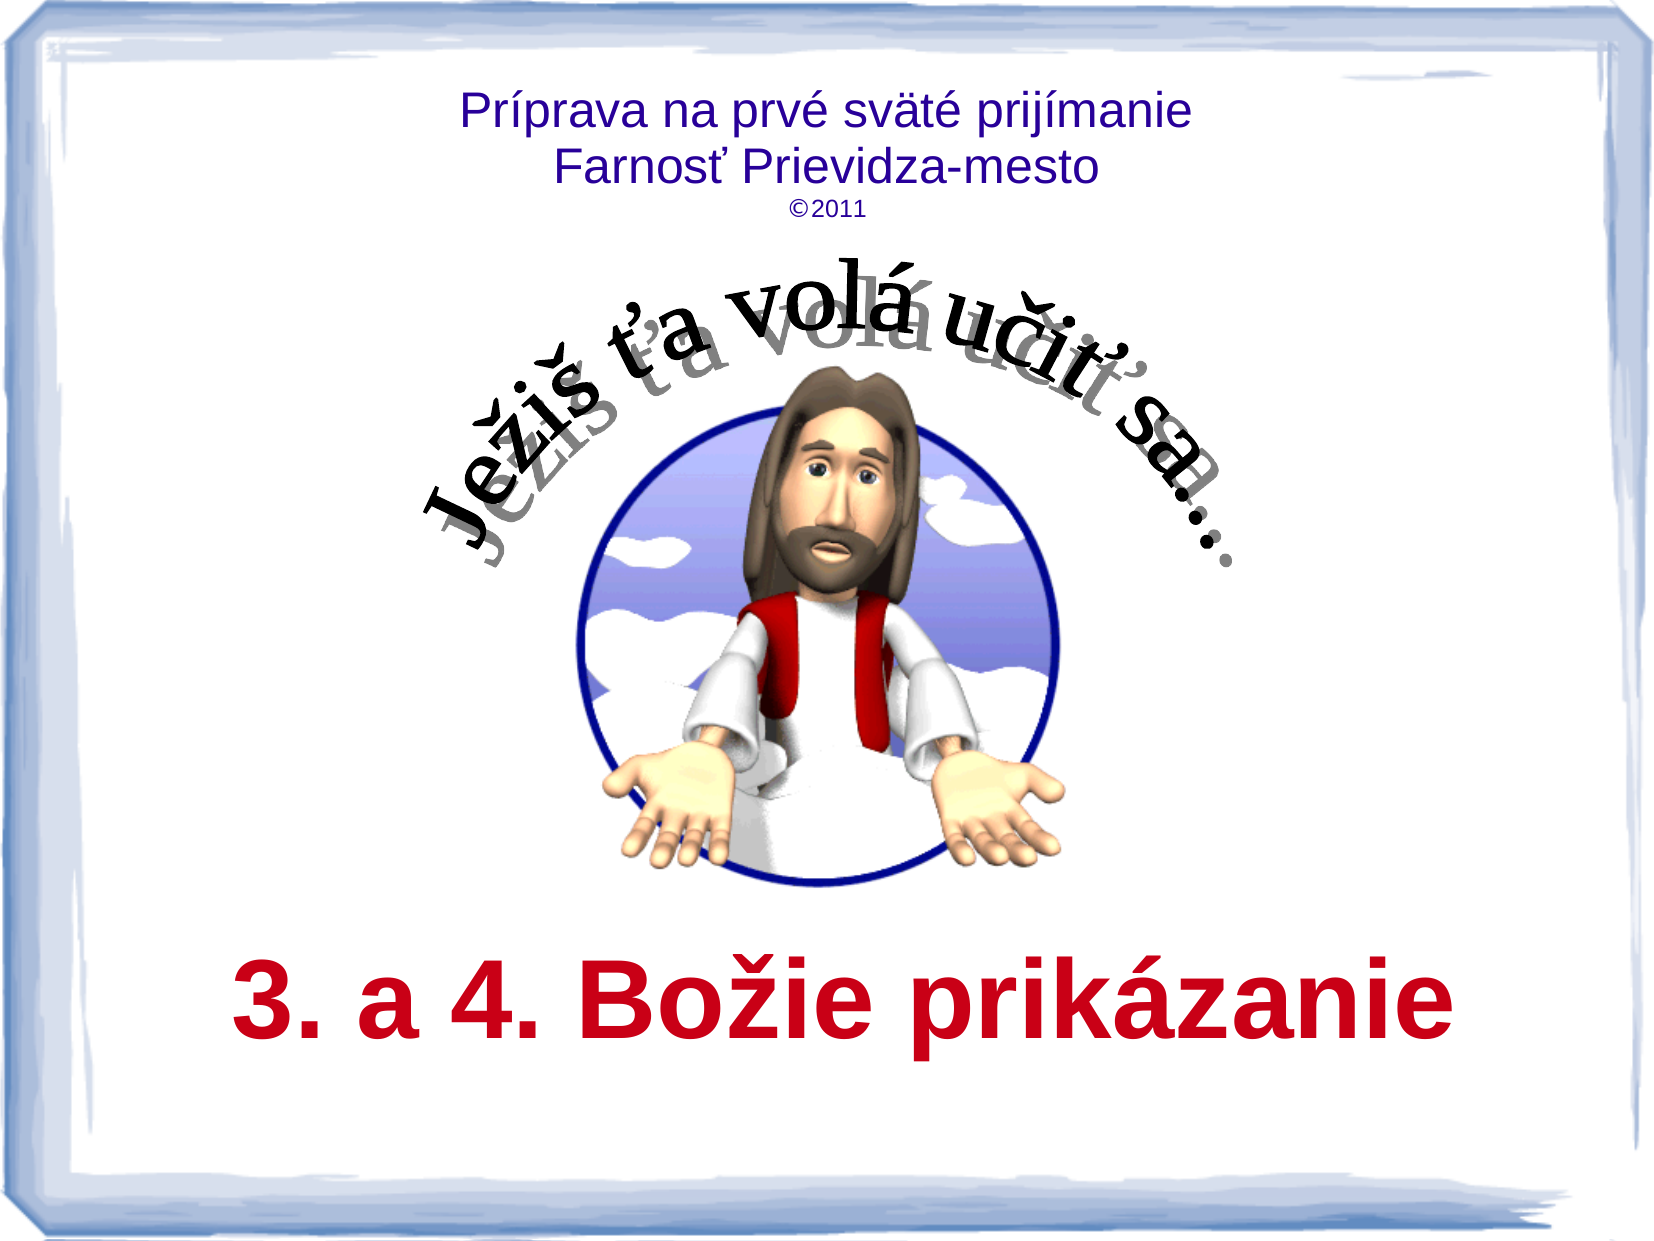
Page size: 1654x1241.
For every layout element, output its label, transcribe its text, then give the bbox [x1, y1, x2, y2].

subtitle 3. a 4. Božie prikázanie [118, 324, 1571, 1144]
text_box Ježiš ťa volá učiť sa... [1116, 397, 1169, 444]
text_box Ježiš ťa volá učiť sa... [870, 283, 913, 333]
text_box Ježiš ťa volá učiť sa... [996, 316, 1045, 367]
text_box Ježiš ťa volá učiť sa... [787, 282, 834, 330]
text_box Ježiš ťa volá učiť sa... [659, 309, 711, 360]
text_box Ježiš ťa volá učiť sa... [1021, 291, 1055, 314]
text_box Ježiš ťa volá učiť sa... [838, 258, 865, 328]
text_box Ježiš ťa volá učiť sa... [522, 394, 572, 440]
text_box Ježiš ťa volá učiť sa... [552, 364, 599, 418]
text_box Ježiš ťa volá učiť sa... [465, 457, 516, 504]
text_box Ježiš ťa volá učiť sa... [725, 285, 780, 337]
title Príprava na prvé sväté prijímanie Farnosť Prievidza-mesto ©2011 [82, 49, 1571, 257]
text_box Ježiš ťa volá učiť sa... [534, 342, 564, 368]
text_box Ježiš ťa volá učiť sa... [1148, 429, 1199, 488]
text_box Ježiš ťa volá učiť sa... [608, 325, 653, 378]
text_box Ježiš ťa volá učiť sa... [1063, 342, 1103, 397]
text_box Ježiš ťa volá učiť sa... [1030, 329, 1067, 382]
text_box Ježiš ťa volá učiť sa... [423, 486, 486, 549]
text_box Ježiš ťa volá učiť sa... [473, 398, 500, 426]
text_box Ježiš ťa volá učiť sa... [946, 293, 994, 352]
text_box Ježiš ťa volá učiť sa... [489, 413, 550, 474]
picture [0, 0, 1654, 1241]
